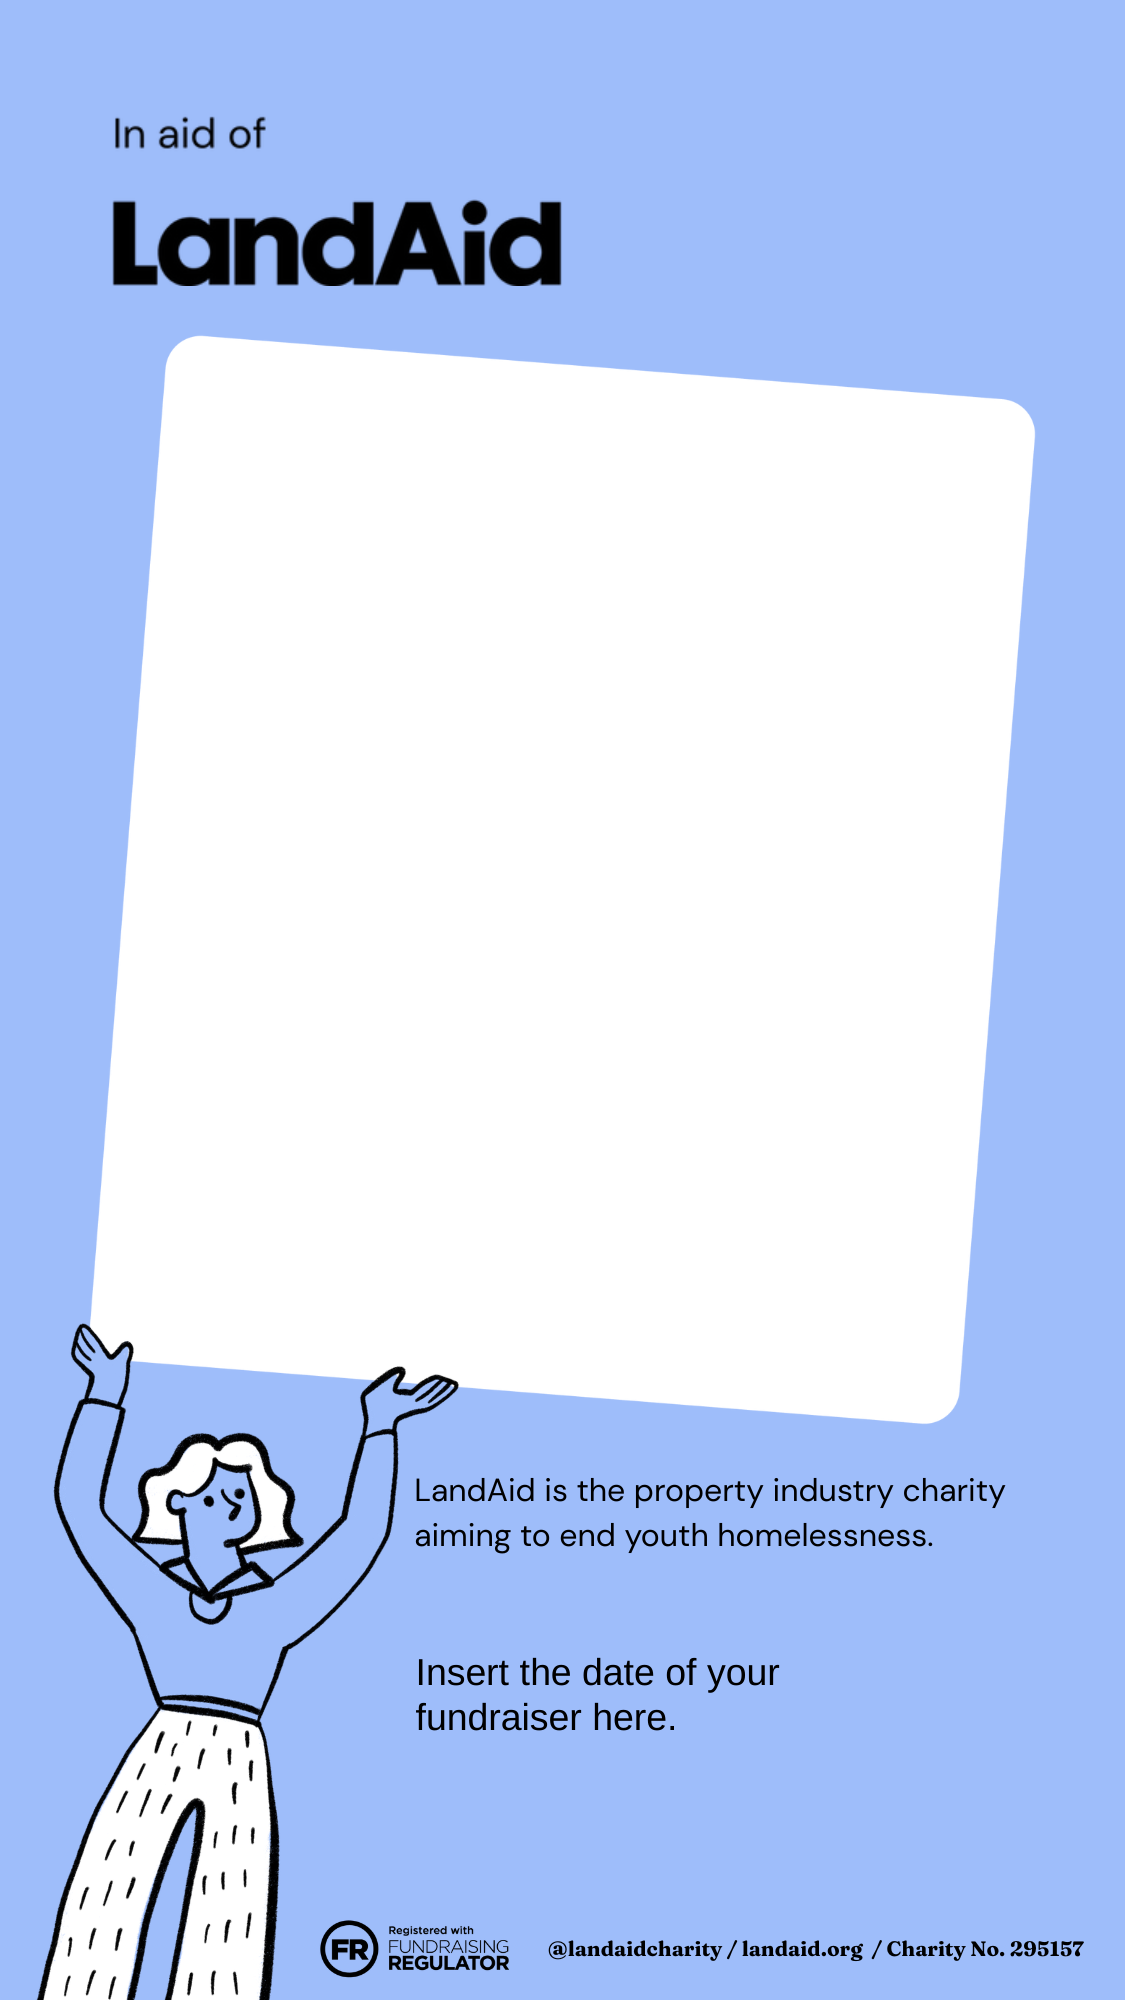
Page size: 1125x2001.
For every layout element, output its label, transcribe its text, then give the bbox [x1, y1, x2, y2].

text_box Insert the date of your fundraiser here. [400, 1640, 908, 1747]
picture [0, 0, 1125, 2000]
